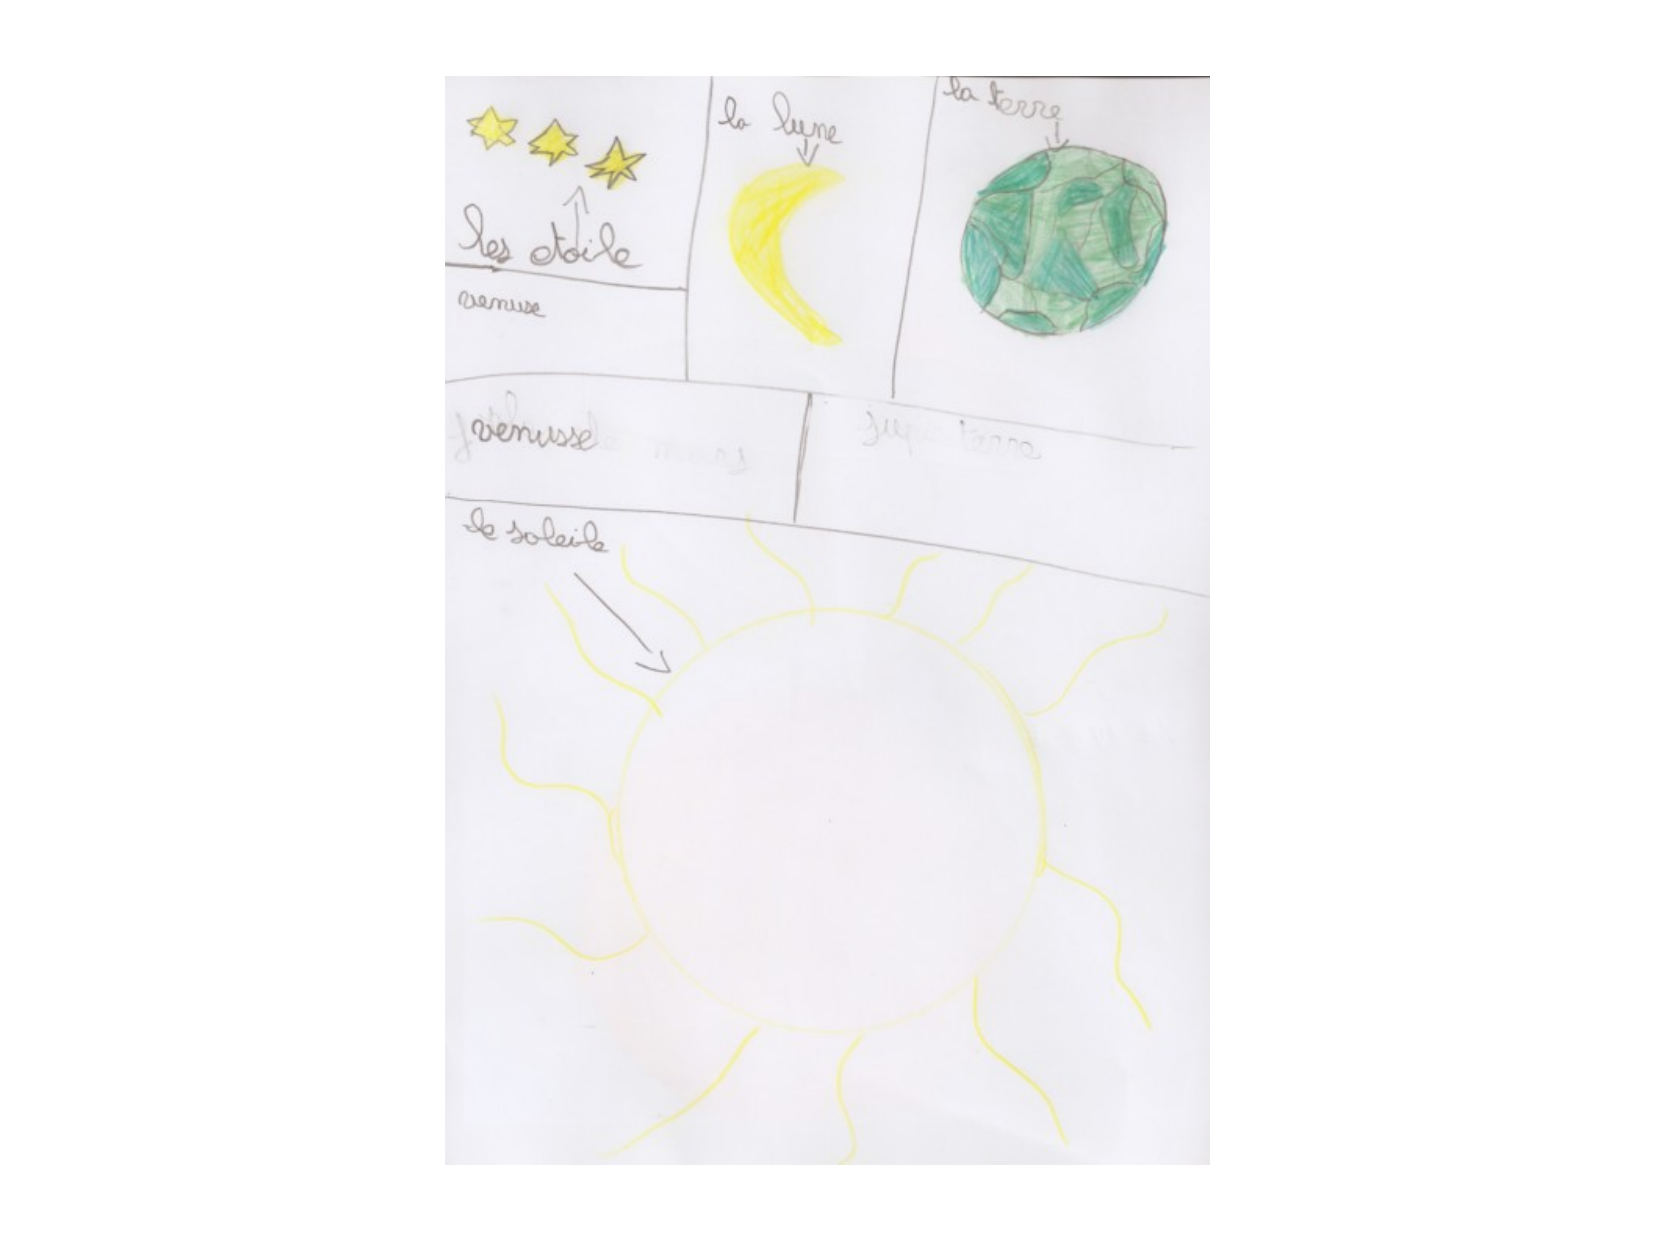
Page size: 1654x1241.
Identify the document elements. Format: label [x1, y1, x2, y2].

picture [445, 76, 1210, 1165]
